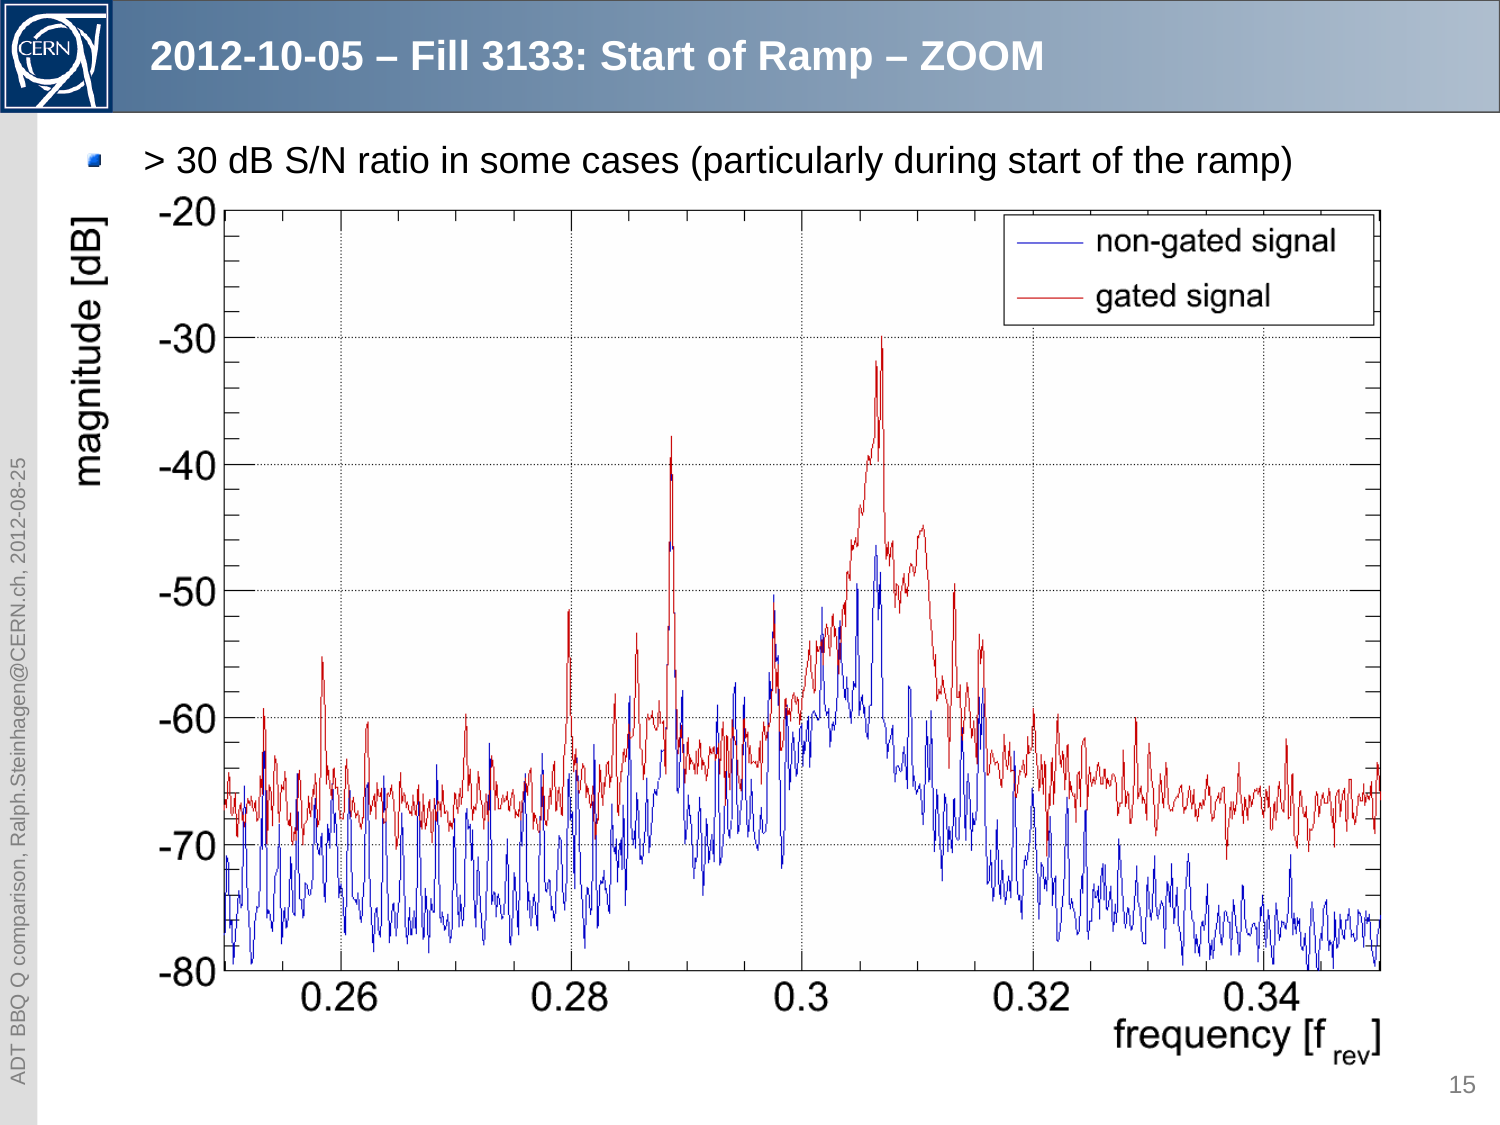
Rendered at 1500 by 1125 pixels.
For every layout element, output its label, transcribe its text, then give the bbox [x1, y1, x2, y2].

title 2012-10-05 – Fill 3133: Start of Ramp – ZOOM [150, 0, 1201, 113]
picture [0, 0, 113, 113]
list > 30 dB S/N ratio in some cases (particularly during start of the ramp) [87, 137, 1438, 1030]
picture [63, 193, 1407, 1077]
